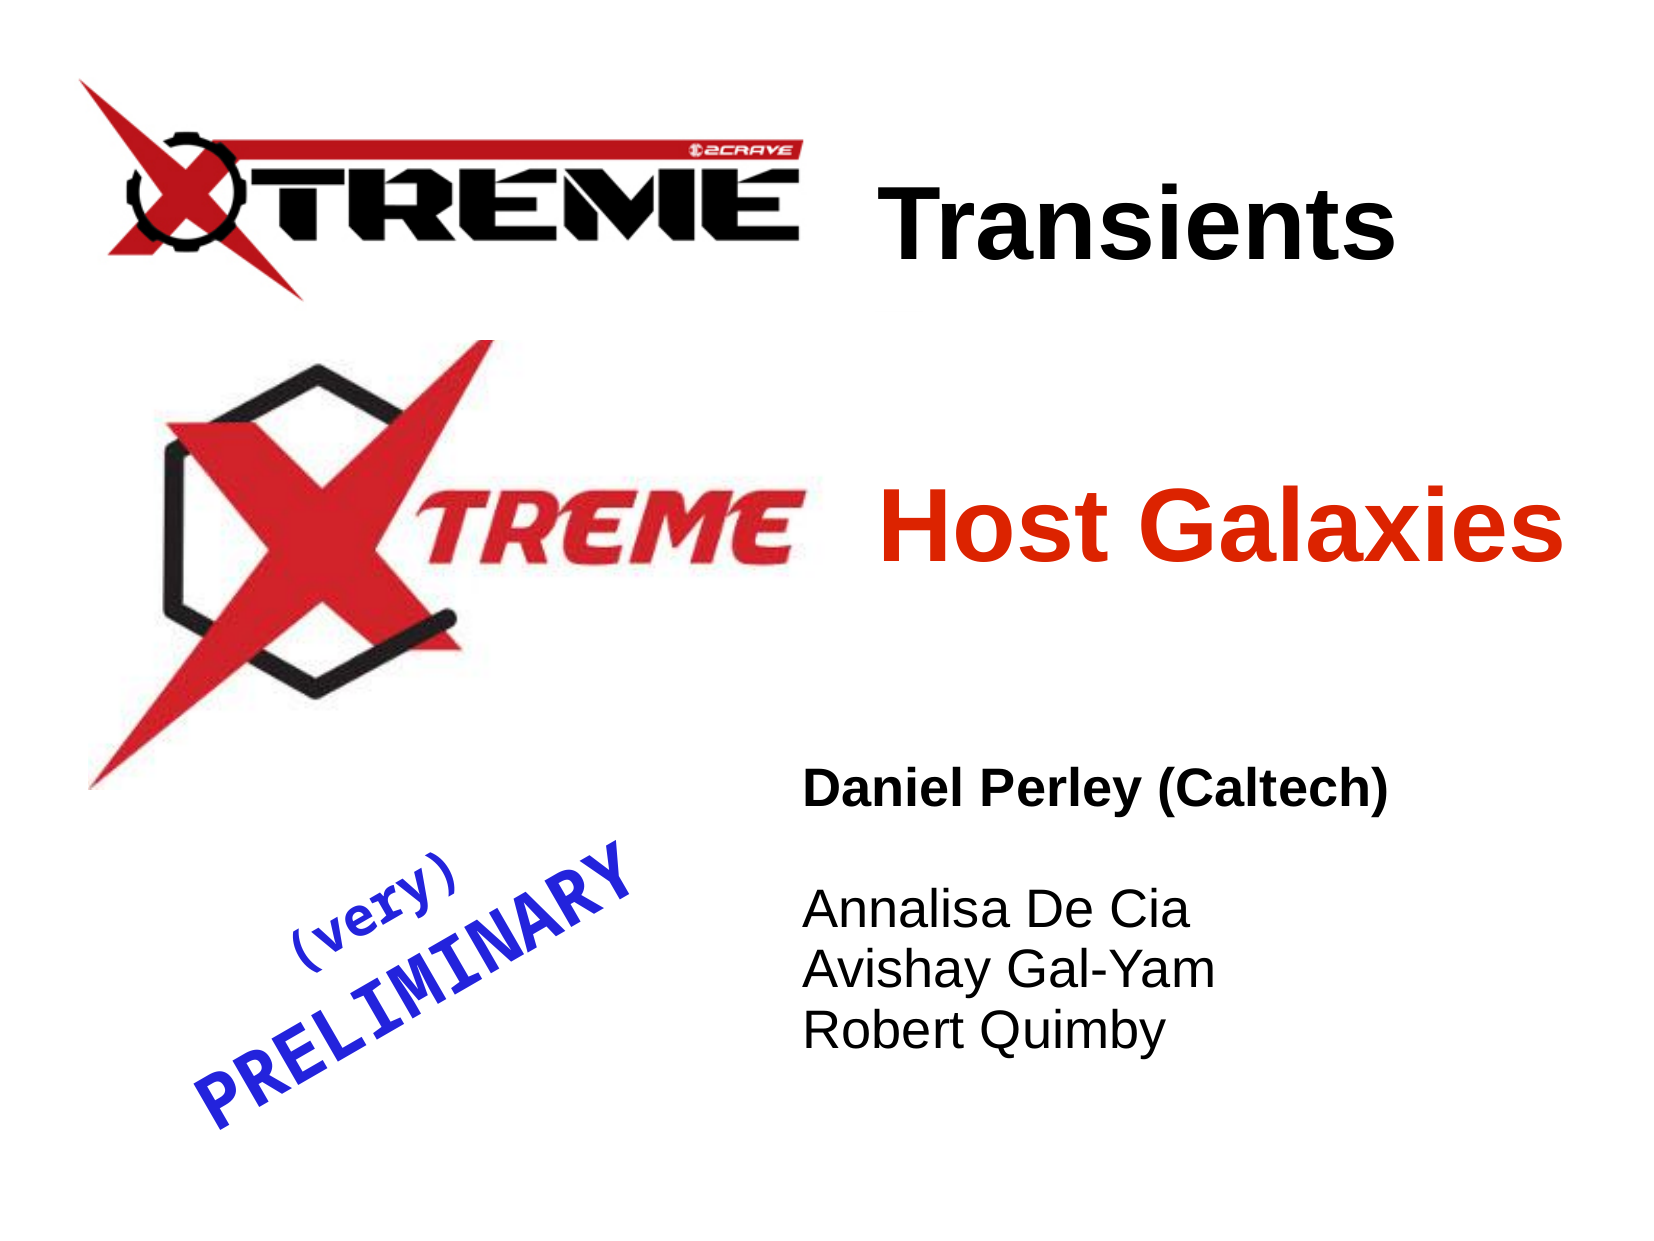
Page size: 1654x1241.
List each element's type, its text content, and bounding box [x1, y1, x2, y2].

text_box (very) PRELIMINARY [89, 719, 694, 1166]
picture [5, 39, 923, 790]
text_box Transients Host Galaxies [862, 157, 1654, 708]
text_box Daniel Perley (Caltech) Annalisa De Cia Avishay Gal-Yam Robert Quimby [787, 750, 1538, 1126]
